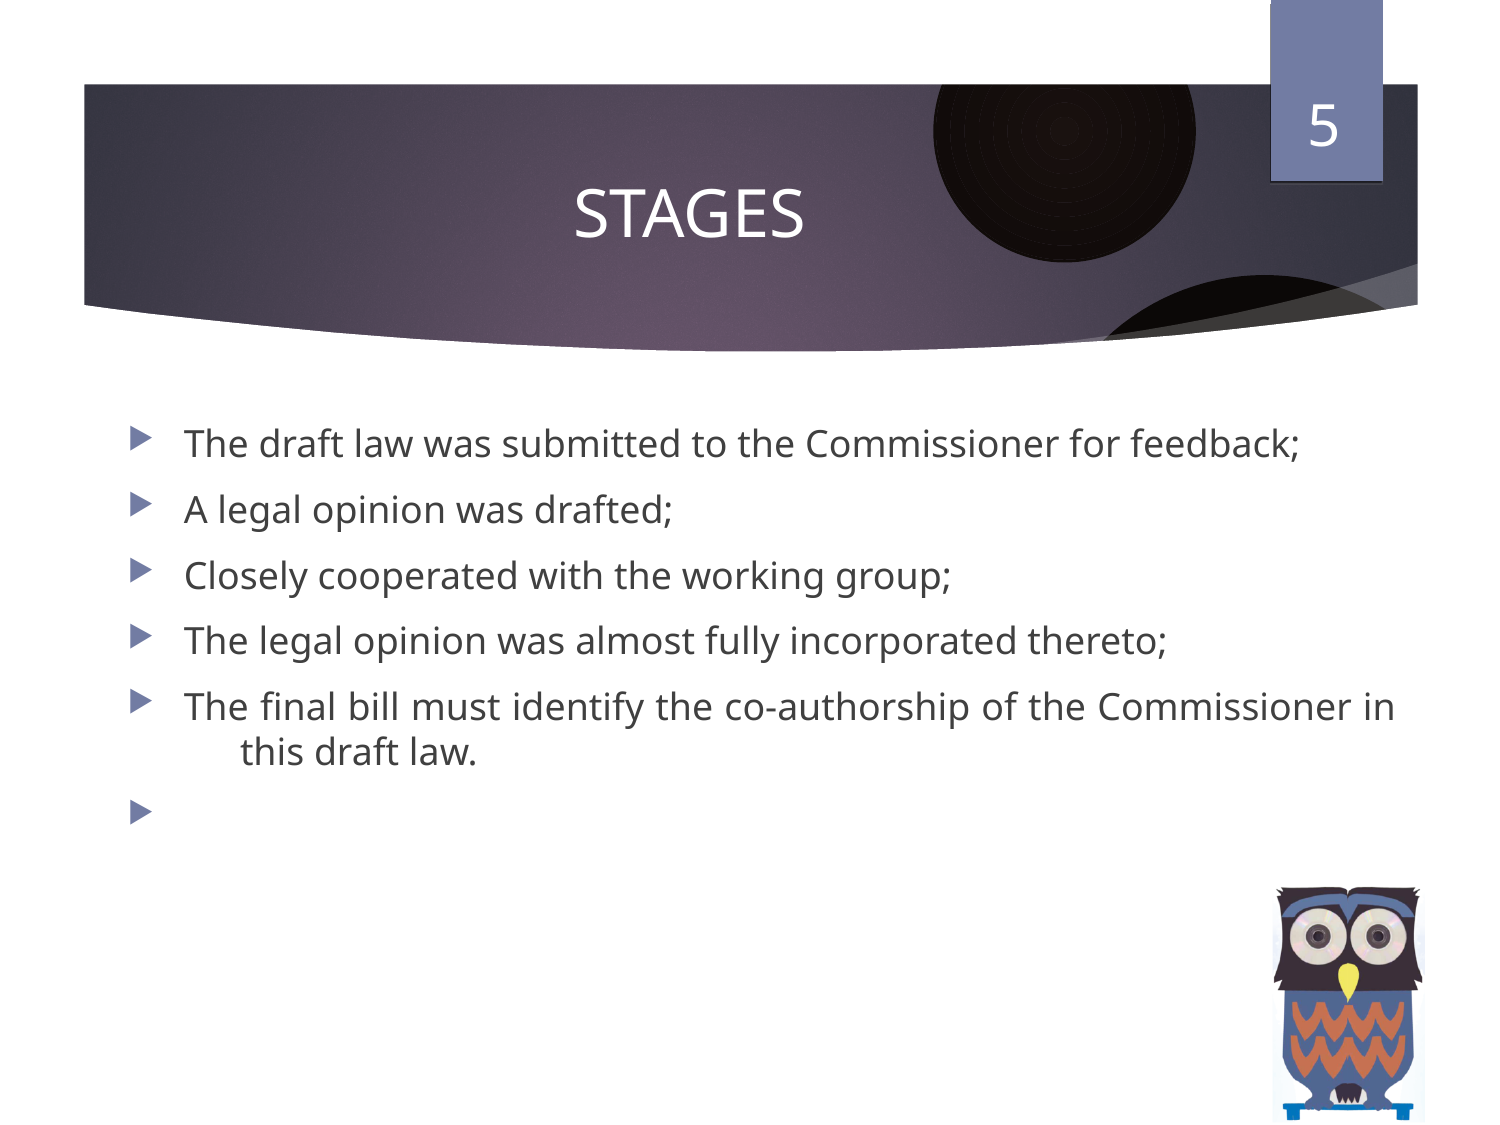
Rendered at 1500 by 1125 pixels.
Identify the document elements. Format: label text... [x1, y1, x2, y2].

title STAGES [142, 152, 1238, 269]
text_box [1259, 48, 1390, 175]
picture [1272, 862, 1426, 1125]
list The draft law was submitted to the Commissioner for feedback; A legal opinion was drafted; Closely cooperated with the working group; The legal opinion was almost fully incorporated thereto; The final bill must identify the co-authorship of the Commissioner in this draft law. [112, 412, 1413, 1063]
